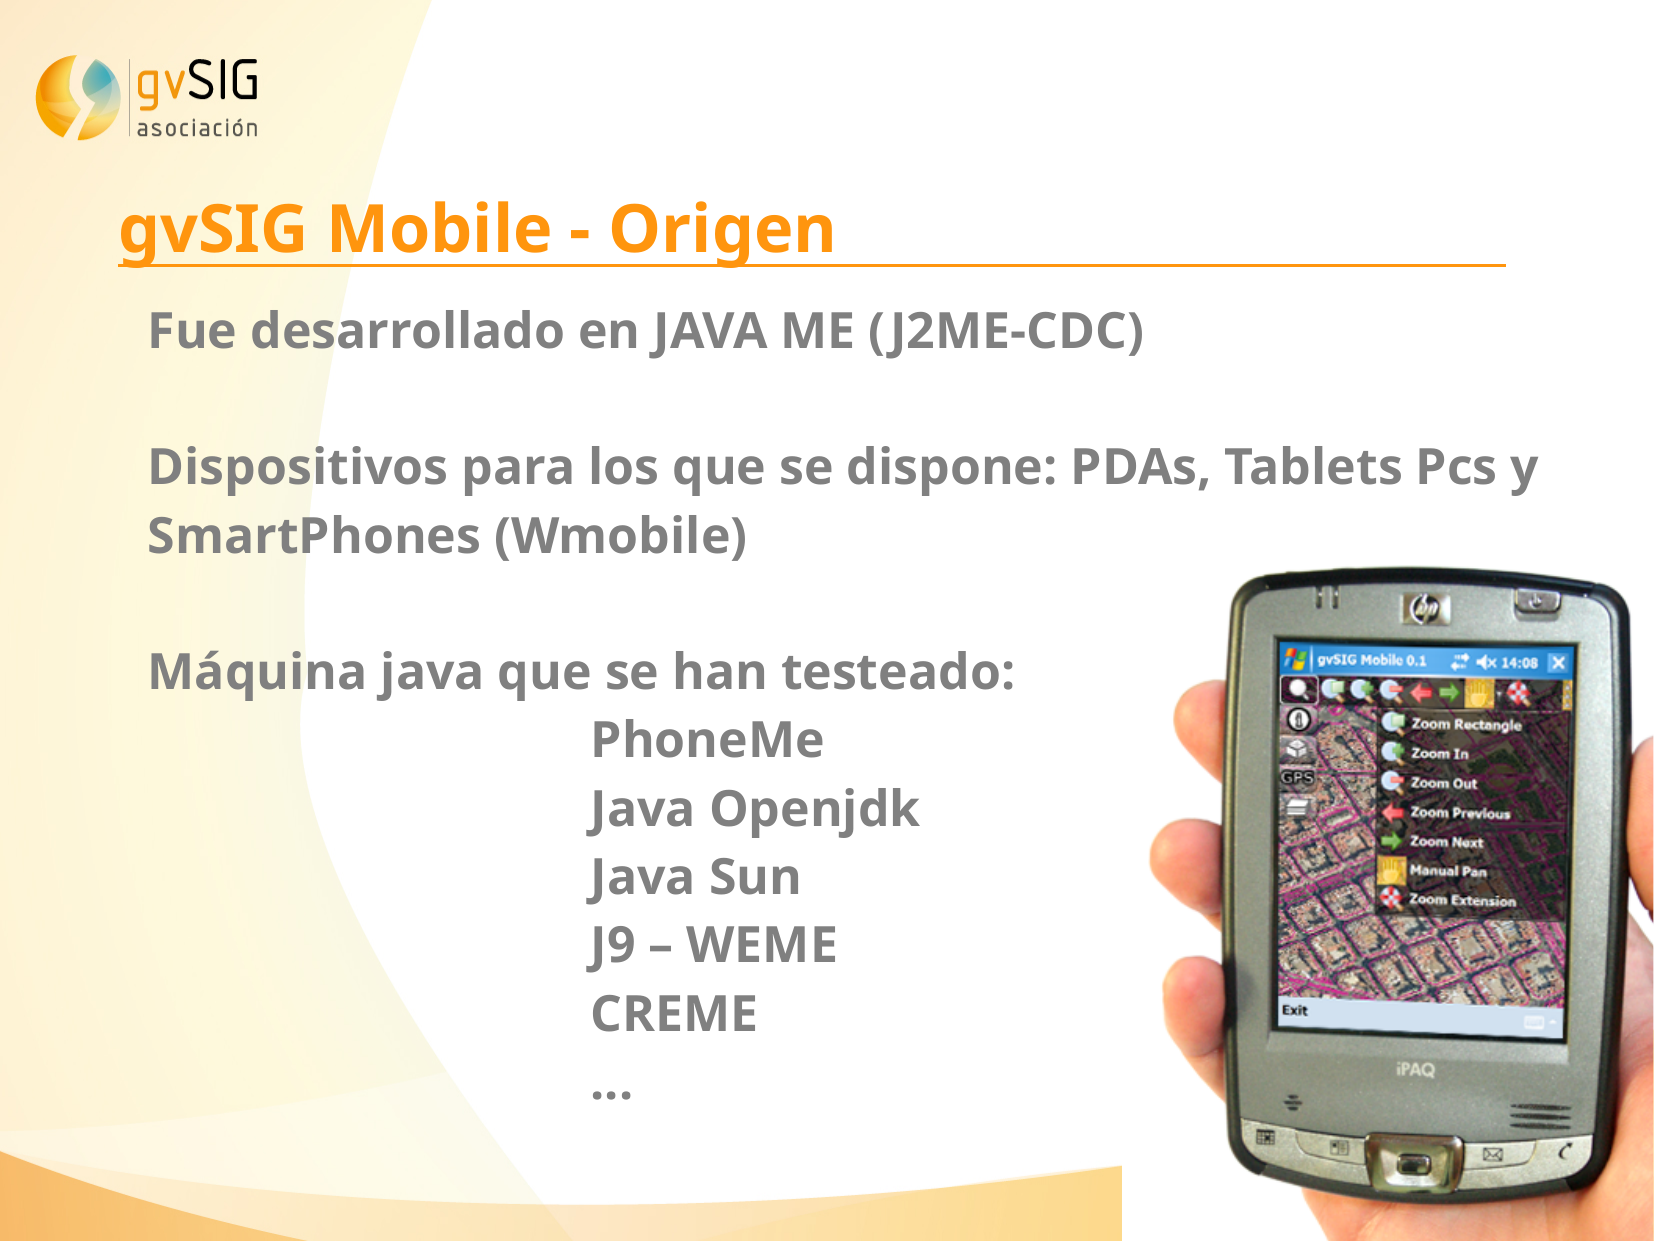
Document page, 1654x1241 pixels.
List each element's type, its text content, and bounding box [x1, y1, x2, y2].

picture [0, 0, 1654, 1241]
title gvSIG Mobile - Origen [118, 177, 1607, 276]
title Fue desarrollado en JAVA ME (J2ME-CDC) Dispositivos para los que se dispone: PDAs, Tablets Pcs y SmartPhones (Wmobile) Máquina java que se han testeado: PhoneMe Java Openjdk Java Sun J9 – WEME CREME ... [147, 354, 1565, 1054]
